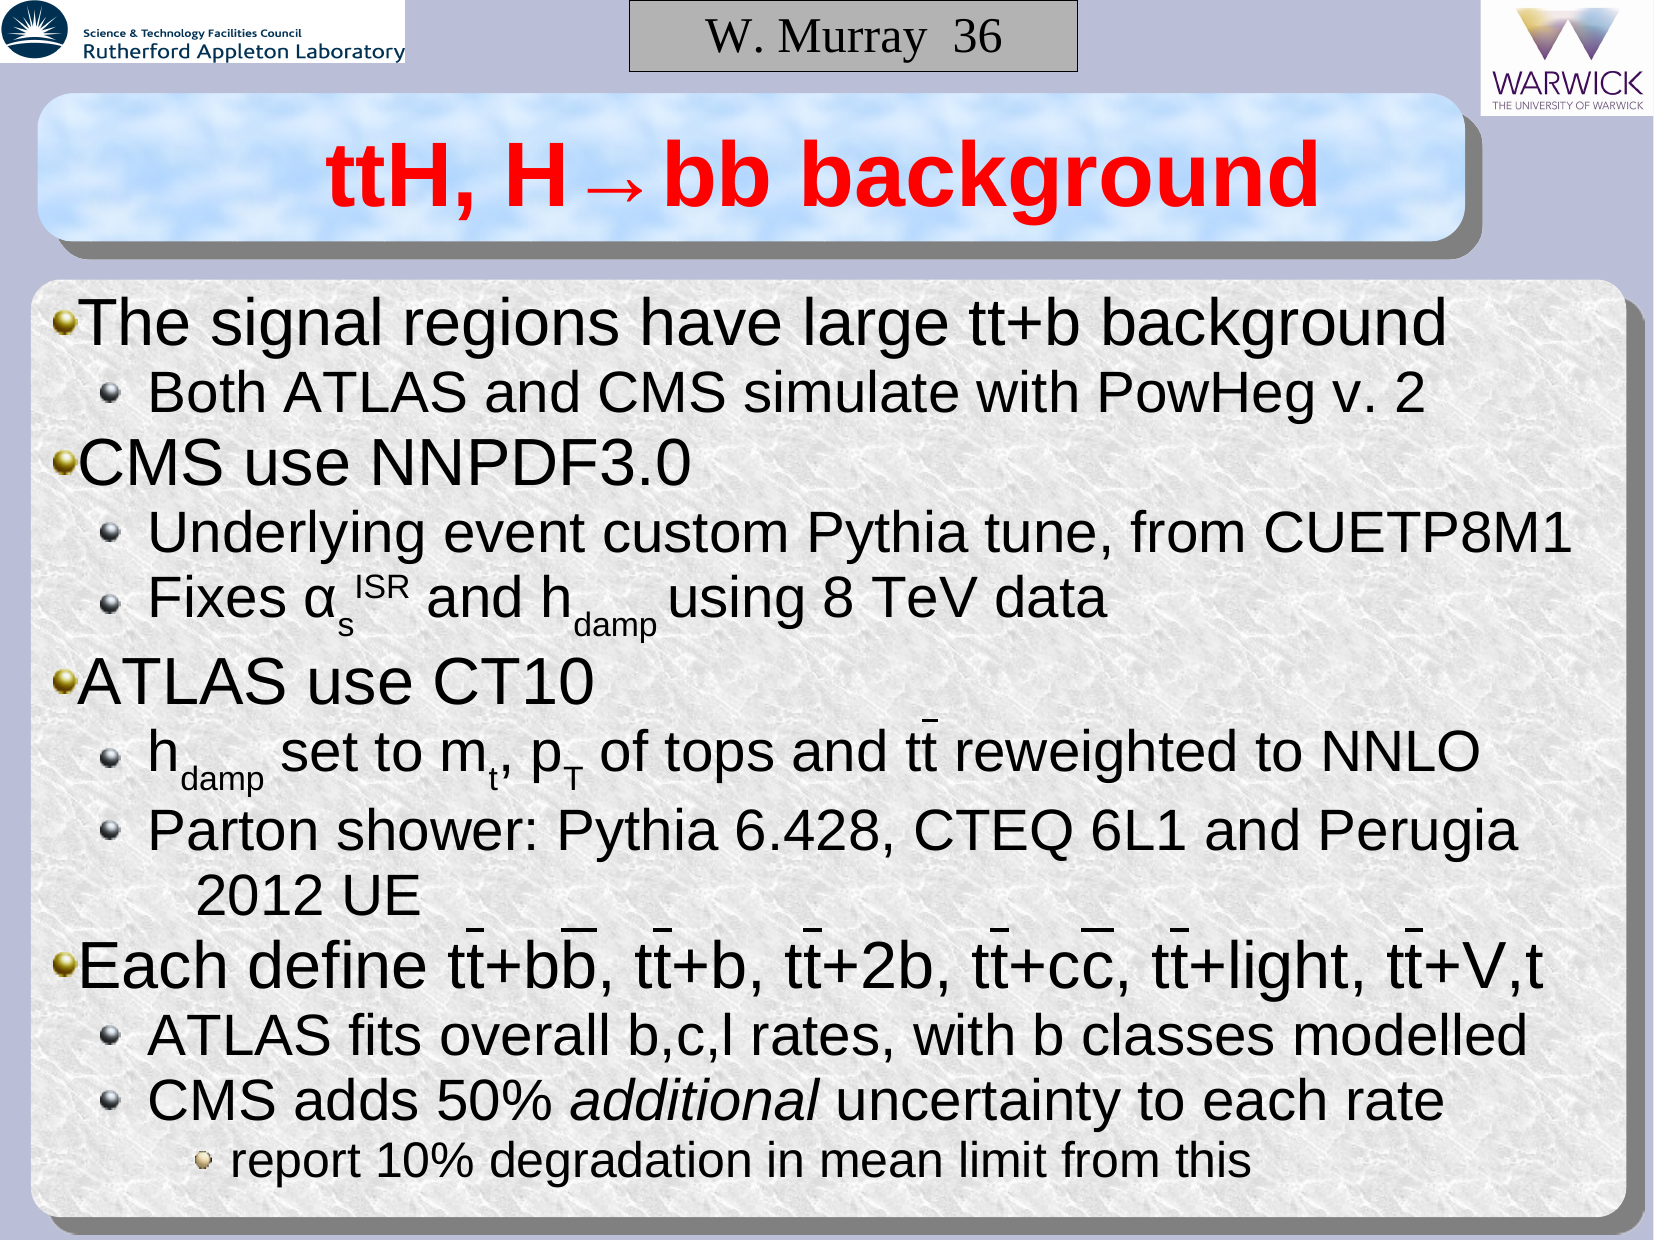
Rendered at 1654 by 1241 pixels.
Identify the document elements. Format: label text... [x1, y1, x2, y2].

picture [0, 0, 405, 63]
picture [30, 279, 1627, 1218]
picture [1480, 0, 1654, 116]
list The signal regions have large tt+b background Both ATLAS and CMS simulate with PowHeg v. 2 CMS use NNPDF3.0 Underlying event custom Pythia tune, from CUETP8M1 Fixes αsISR and hdamp using 8 TeV data ATLAS use CT10 hdamp set to mt, pT of tops and tt reweighted to NNLO Parton shower: Pythia 6.428, CTEQ 6L1 and Perugia 2012 UE Each define tt+bb, tt+b, tt+2b, tt+cc, tt+light, tt+V,t ATLAS fits overall b,c,l rates, with b classes modelled CMS adds 50% additional uncertainty to each rate report 10% degradation in mean limit from this [53, 285, 1588, 1193]
picture [37, 93, 1452, 242]
title ttH, H→bb background [90, 101, 1584, 249]
